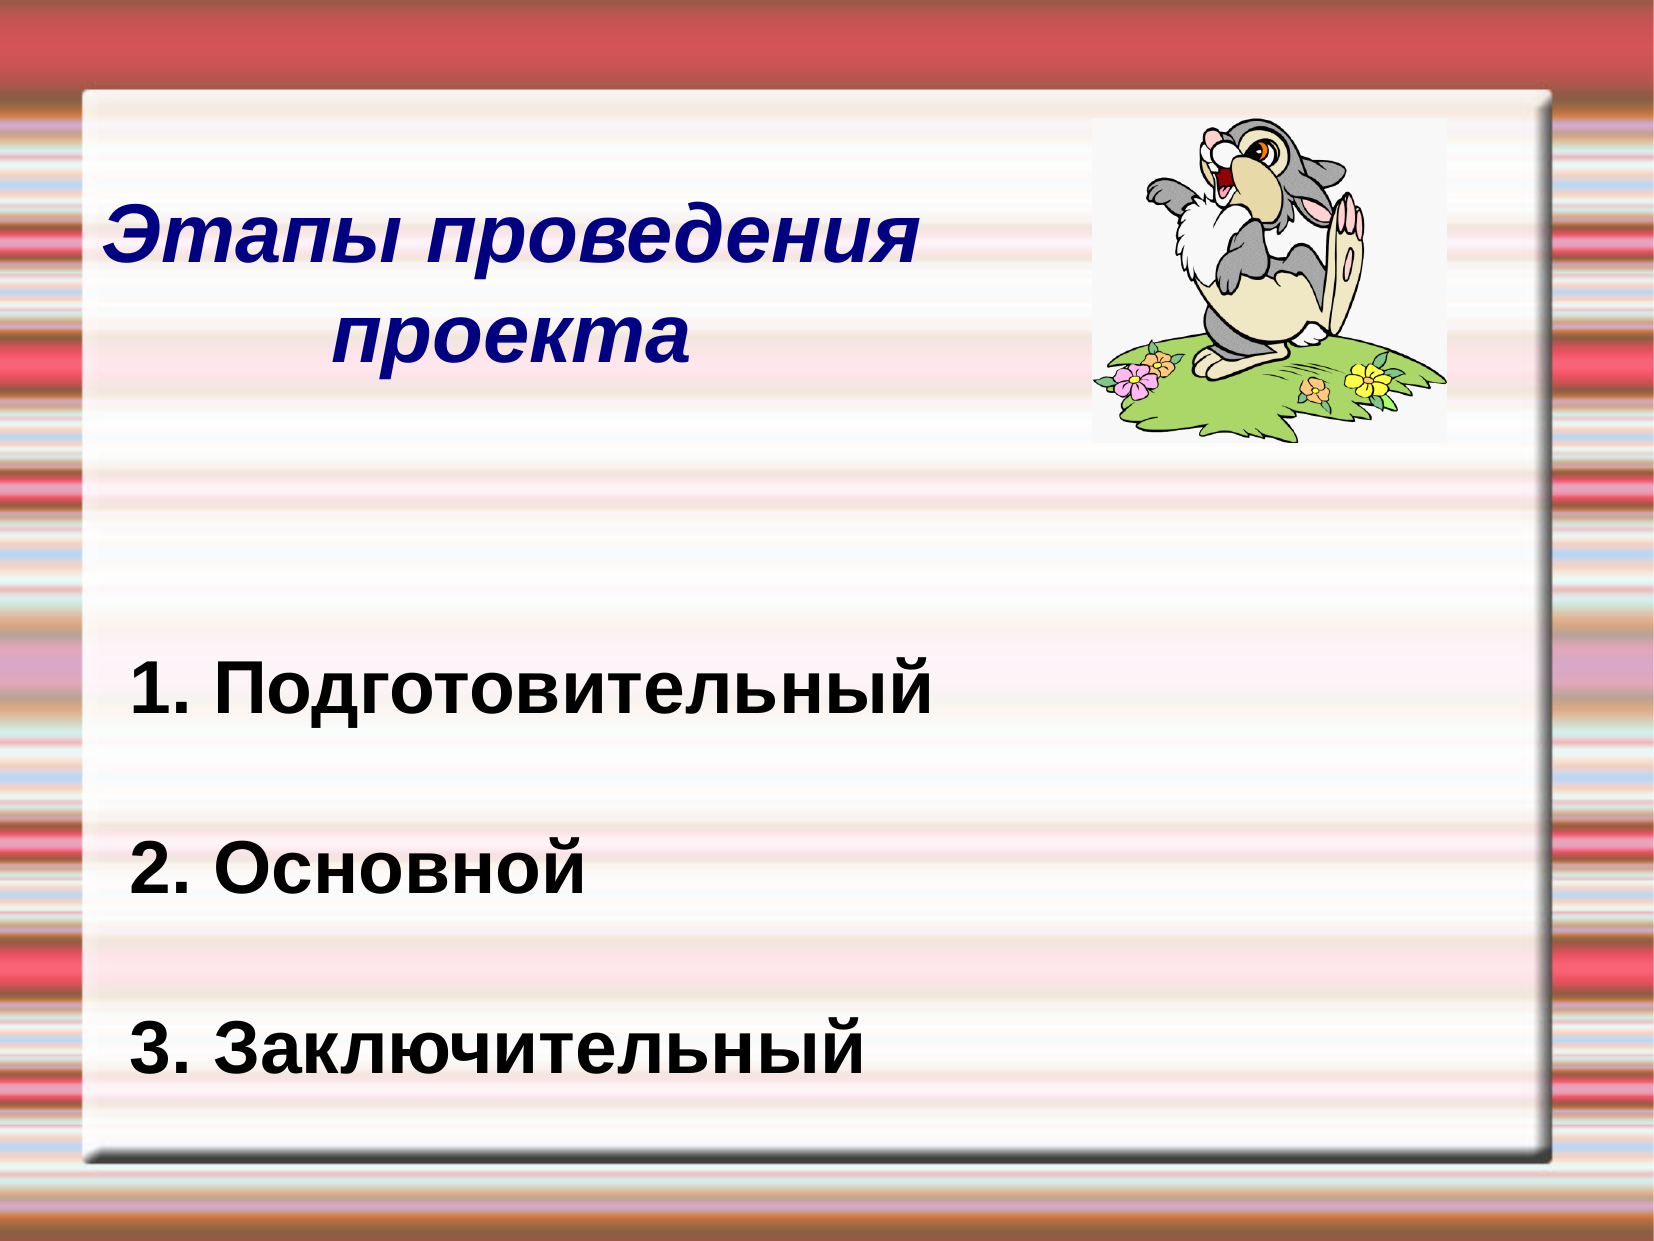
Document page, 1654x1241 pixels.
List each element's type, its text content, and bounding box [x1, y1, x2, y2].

text_box Этапы проведения проекта 1. Подготовительный 2. Основной 3. Заключительный [88, 178, 1093, 1028]
picture [1092, 118, 1447, 443]
